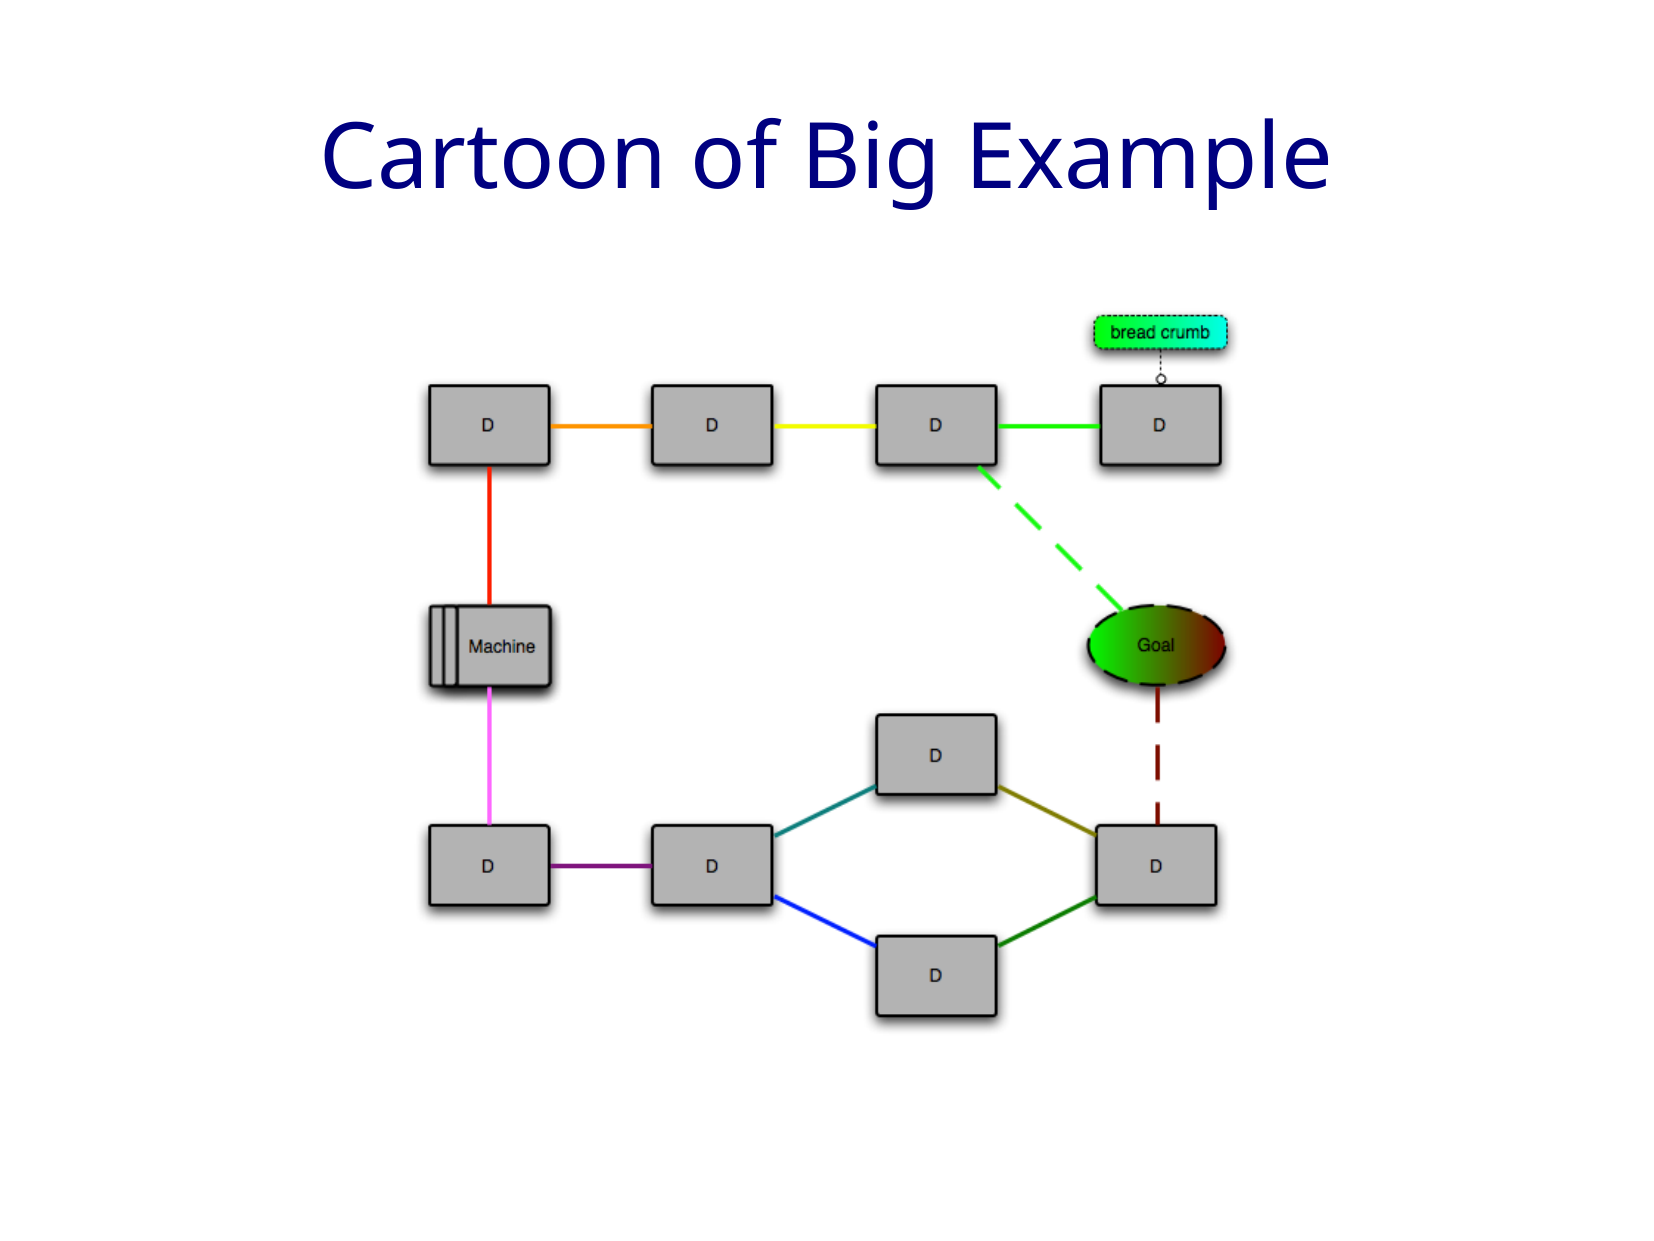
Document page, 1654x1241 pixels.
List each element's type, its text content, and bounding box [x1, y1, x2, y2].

picture [396, 290, 1256, 1109]
title Cartoon of Big Example [82, 49, 1571, 257]
